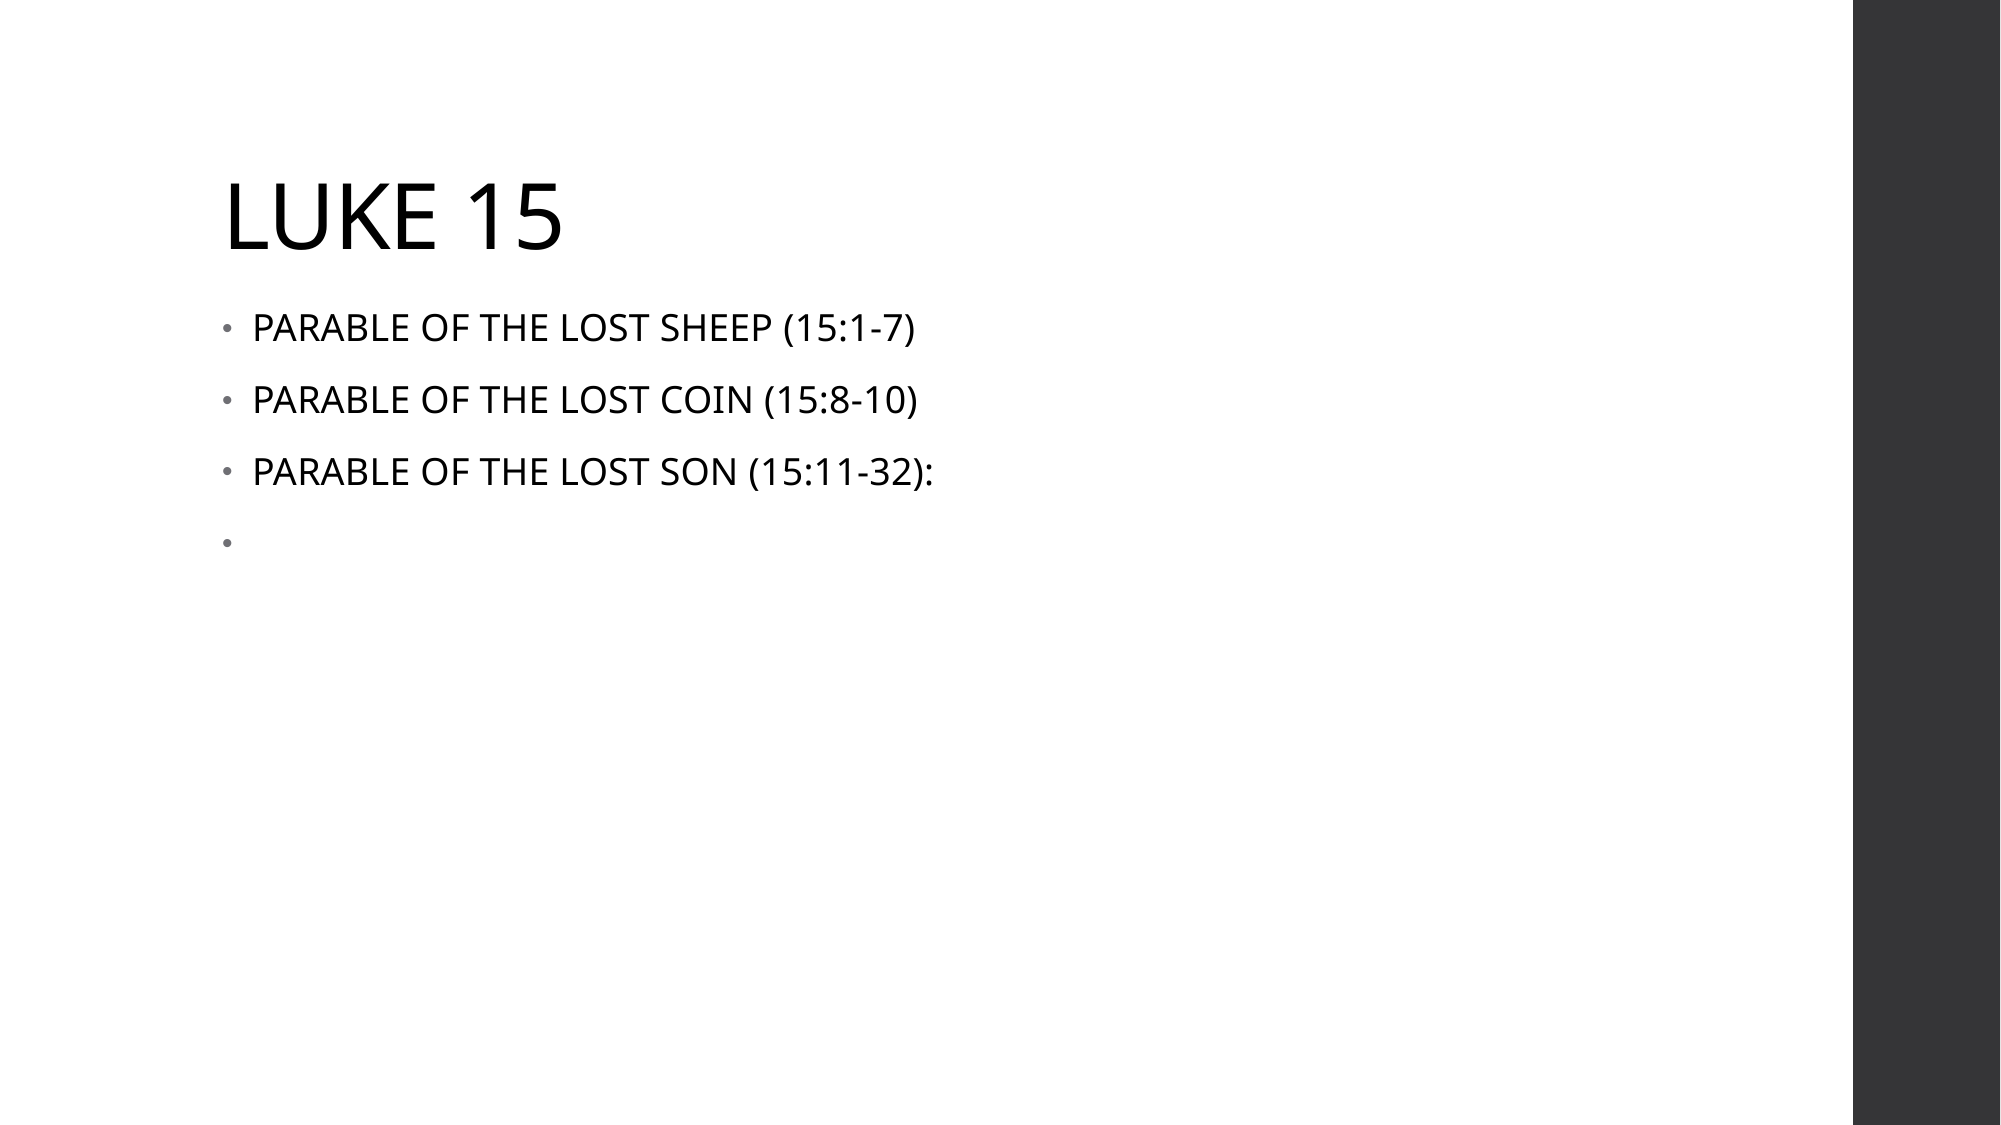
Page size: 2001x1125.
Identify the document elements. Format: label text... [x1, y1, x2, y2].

title LUKE 15 [206, 60, 1797, 278]
list PARABLE OF THE LOST SHEEP (15:1-7) PARABLE OF THE LOST COIN (15:8-10) PARABLE OF THE LOST SON (15:11-32): [206, 299, 1617, 1014]
